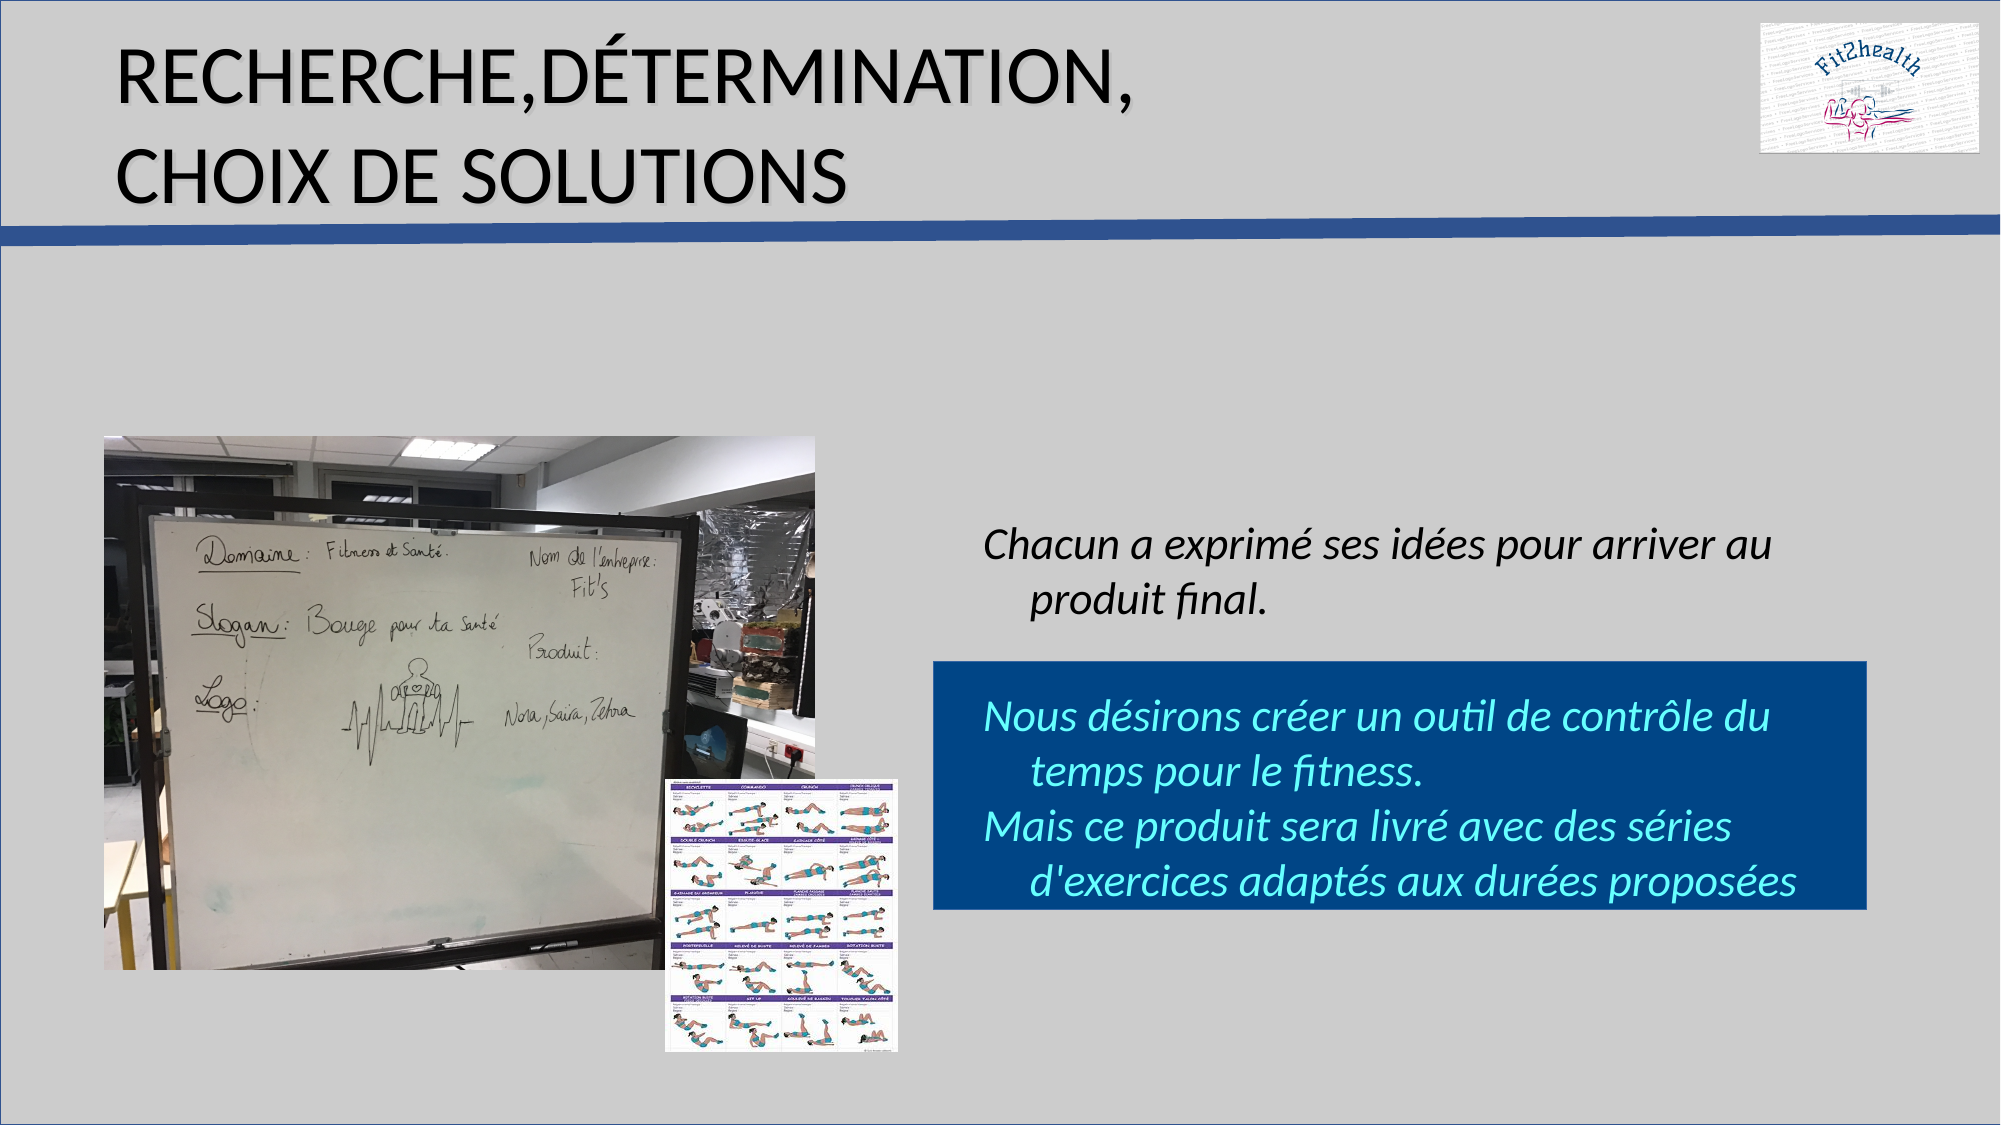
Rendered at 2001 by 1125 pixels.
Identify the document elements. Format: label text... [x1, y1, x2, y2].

picture [104, 436, 898, 1052]
text_box Chacun a exprimé ses idées pour arriver au produit final. Nous désirons créer un outil de contrôle du temps pour le fitness. Mais ce produit sera livré avec des séries d'exercices adaptés aux durées proposées [921, 455, 1878, 958]
text_box RECHERCHE,DÉTERMINATION, CHOIX DE SOLUTIONS [100, 12, 1867, 331]
picture [1867, 23, 1980, 154]
